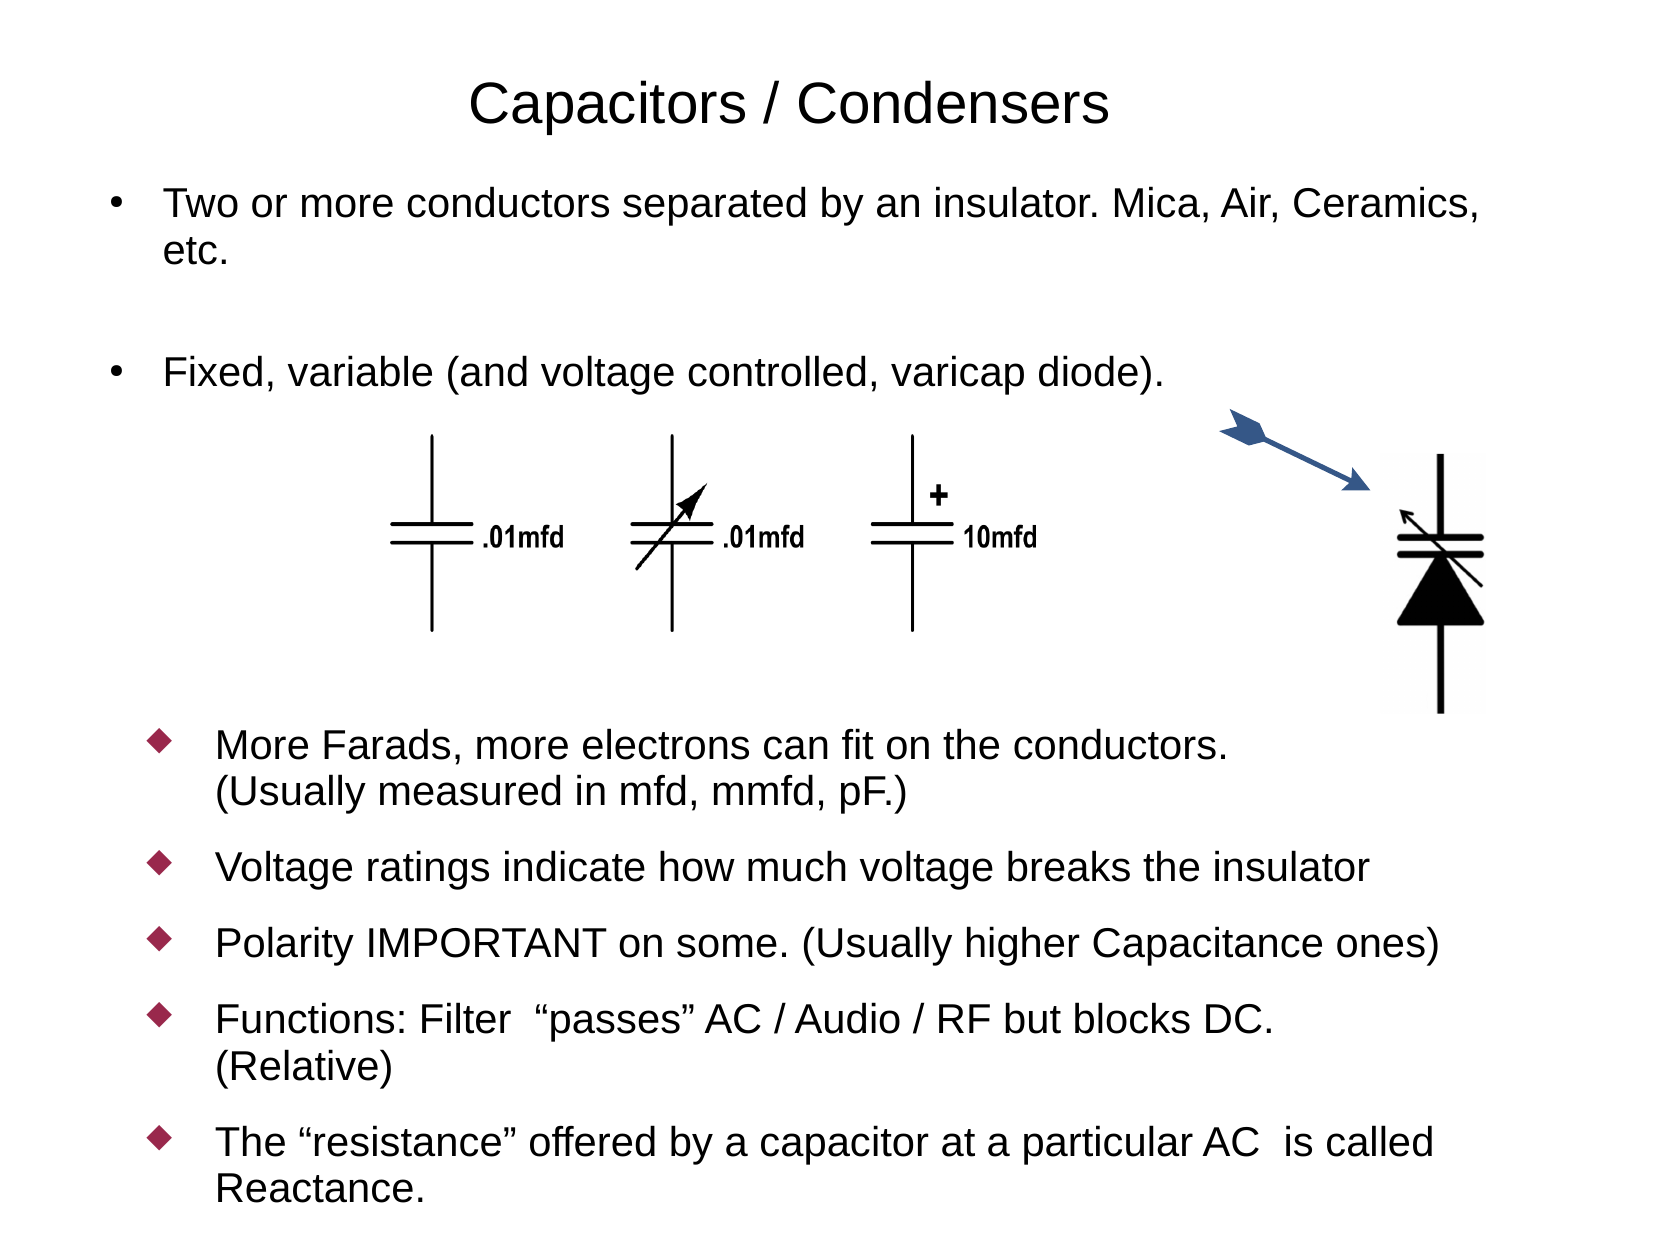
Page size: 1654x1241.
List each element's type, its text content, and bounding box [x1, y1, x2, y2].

text_box Capacitors / Condensers [285, 45, 1295, 161]
picture [390, 434, 1036, 632]
picture [1215, 405, 1486, 714]
text_box More Farads, more electrons can fit on the conductors. (Usually measured in mfd, mmfd, pF.) Voltage ratings indicate how much voltage breaks the insulator Polarity IMPORTANT on some. (Usually higher Capacitance ones) Functions: Filter “passes” AC / Audio / RF but blocks DC. (Relative) The “resistance” offered by a capacitor at a particular AC is called Reactance. [132, 721, 1471, 1241]
list Two or more conductors separated by an insulator. Mica, Air, Ceramics, etc. Fixed, variable (and voltage controlled, varicap diode). [91, 180, 1516, 1067]
